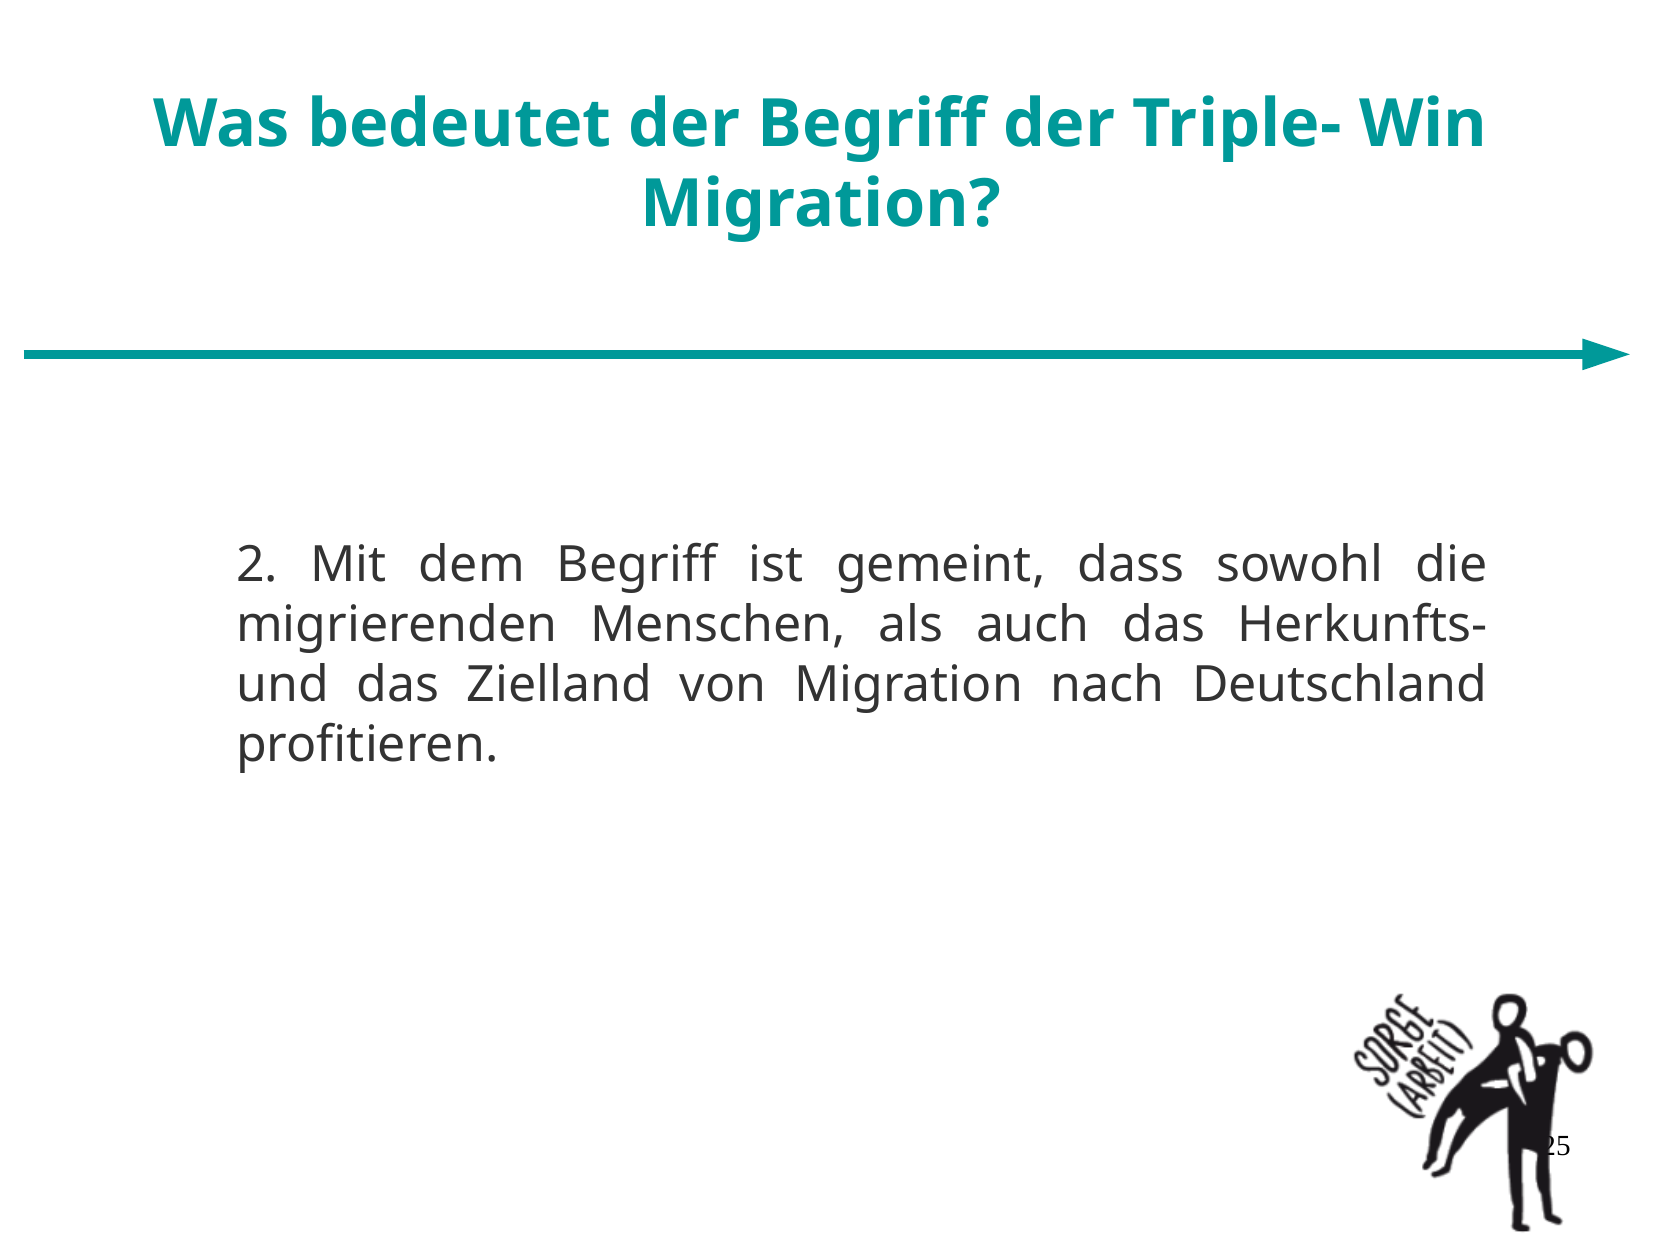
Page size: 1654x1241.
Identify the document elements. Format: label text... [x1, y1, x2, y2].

title Was bedeutet der Begriff der Triple- Win Migration? [35, 7, 1607, 308]
picture [1281, 925, 1654, 1241]
list 2. Mit dem Begriff ist gemeint, dass sowohl die migrierenden Menschen, als auch das Herkunfts- und das Zielland von Migration nach Deutschland profitieren. [236, 531, 1489, 827]
